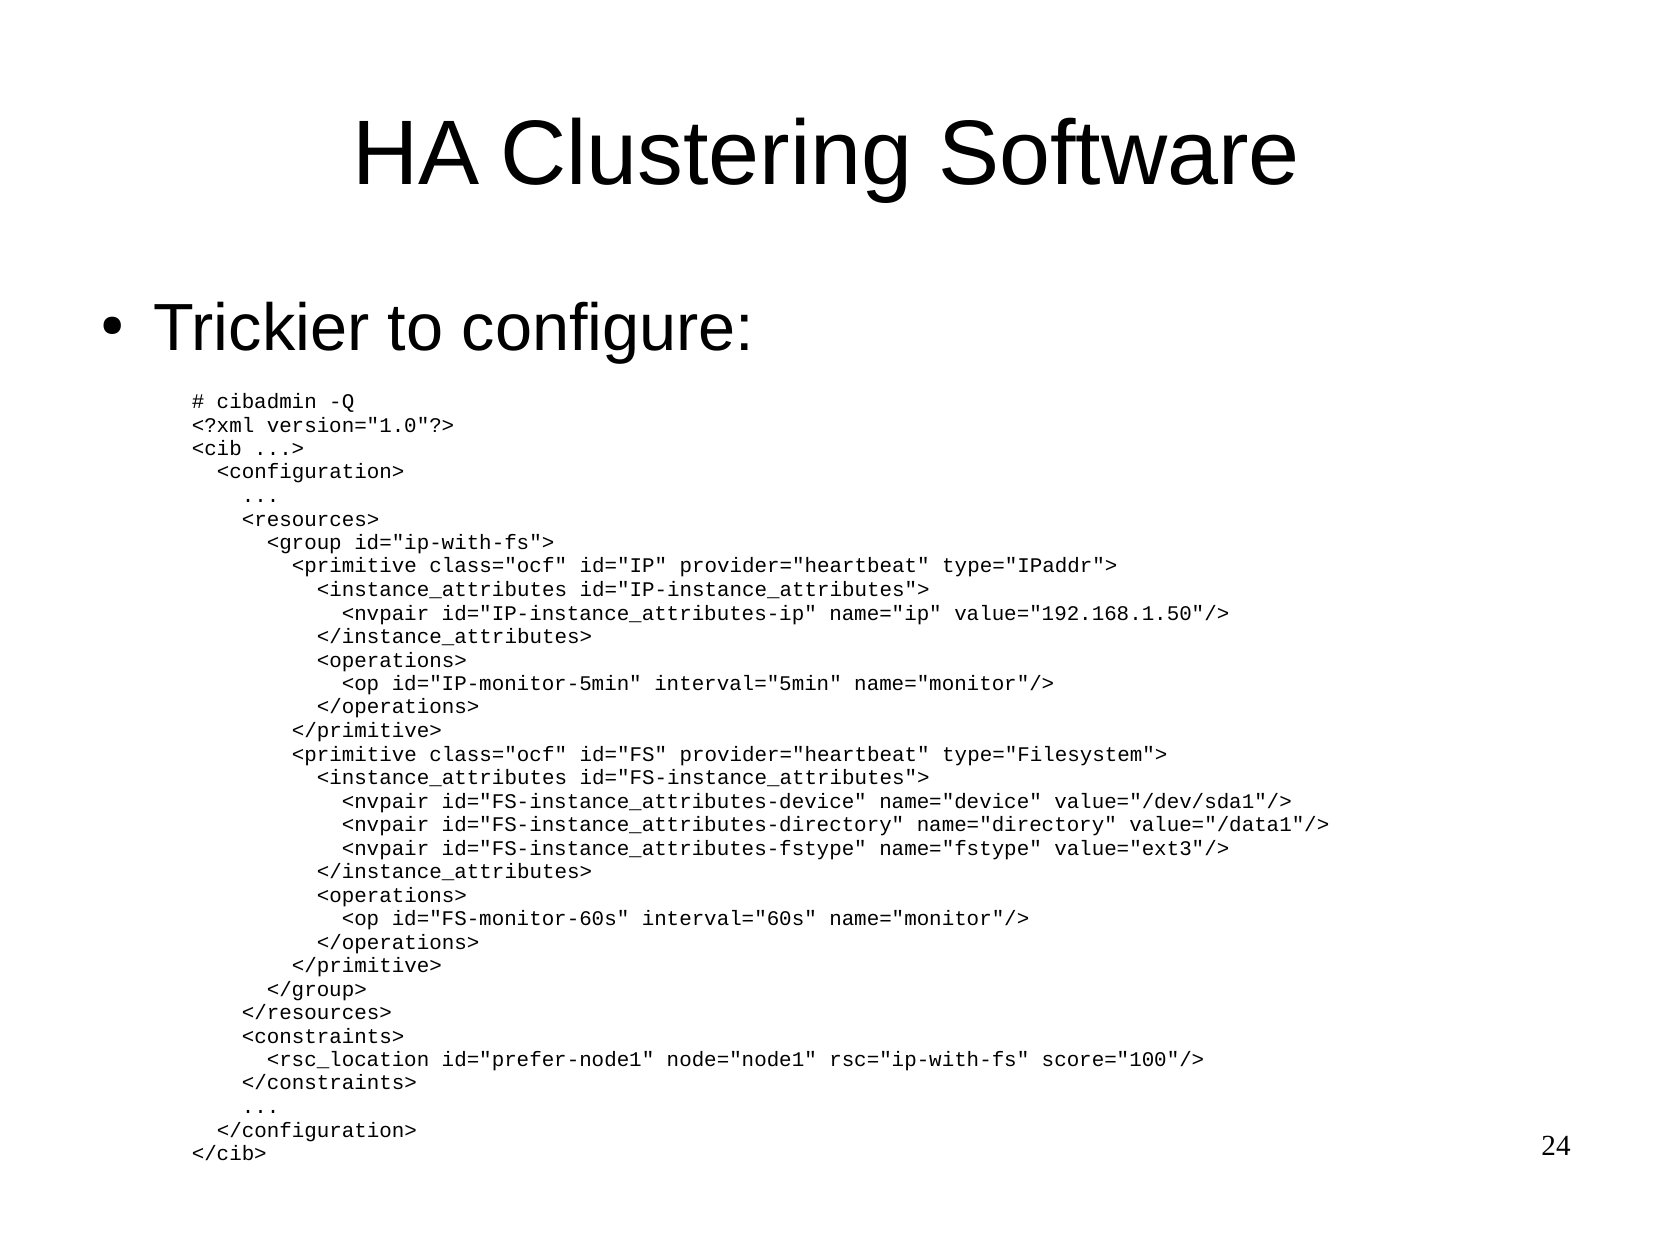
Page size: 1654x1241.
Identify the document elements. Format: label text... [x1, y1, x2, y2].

title HA Clustering Software [82, 56, 1571, 250]
list Trickier to configure: [82, 290, 1571, 1093]
text_box # cibadmin -Q <?xml version="1.0"?> <cib ...> <configuration> ... <resources> <group id="ip-with-fs"> <primitive class="ocf" id="IP" provider="heartbeat" type="IPaddr"> <instance_attributes id="IP-instance_attributes"> <nvpair id="IP-instance_attributes-ip" name="ip" value="192.168.1.50"/> </instance_attributes> <operations> <op id="IP-monitor-5min" interval="5min" name="monitor"/> </operations> </primitive> <primitive class="ocf" id="FS" provider="heartbeat" type="Filesystem"> <instance_attributes id="FS-instance_attributes"> <nvpair id="FS-instance_attributes-device" name="device" value="/dev/sda1"/> <nvpair id="FS-instance_attributes-directory" name="directory" value="/data1"/> <nvpair id="FS-instance_attributes-fstype" name="fstype" value="ext3"/> </instance_attributes> <operations> <op id="FS-monitor-60s" interval="60s" name="monitor"/> </operations> </primitive> </group> </resources> <constraints> <rsc_location id="prefer-node1" node="node1" rsc="ip-with-fs" score="100"/> </constraints> ... </configuration> </cib> [177, 383, 1595, 1175]
